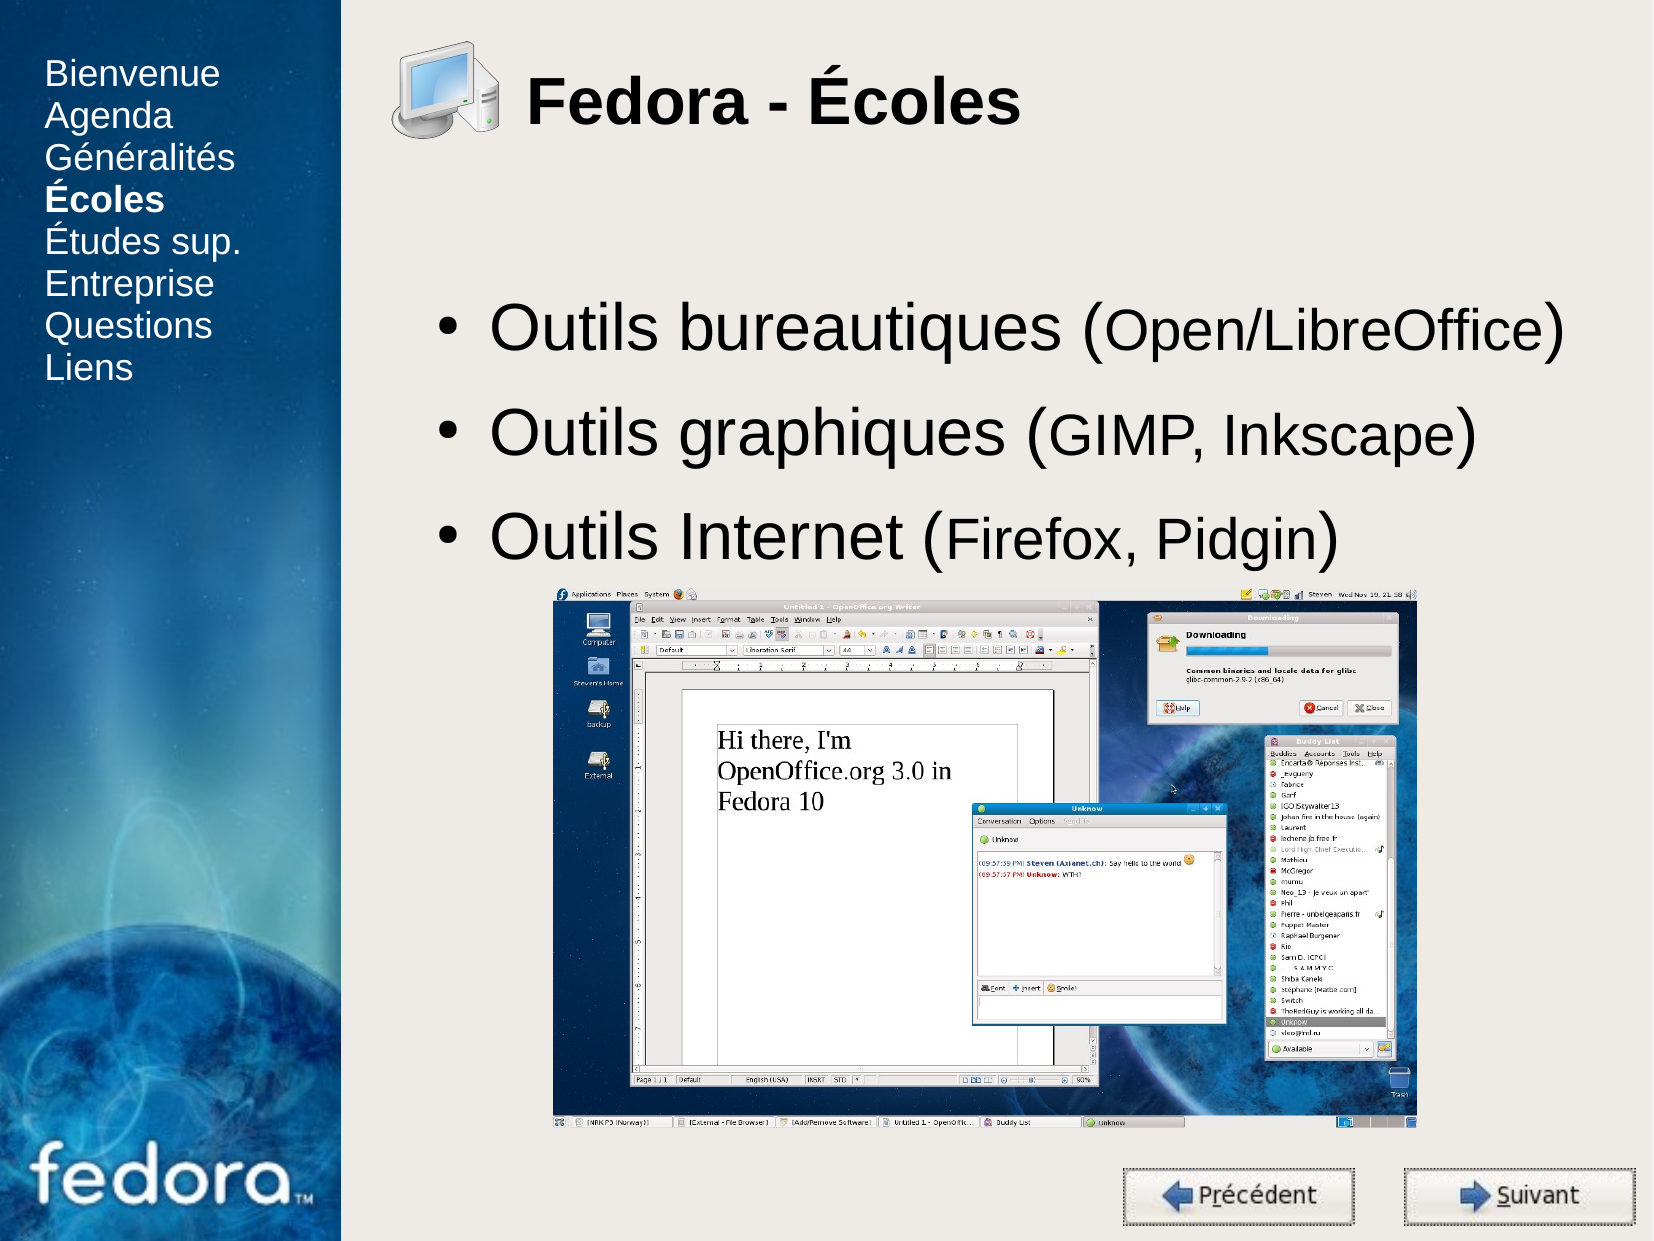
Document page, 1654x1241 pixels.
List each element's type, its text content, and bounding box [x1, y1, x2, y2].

picture [0, 0, 1654, 1241]
text_box Fedora - Écoles [511, 56, 1316, 147]
list Outils bureautiques (Open/LibreOffice) Outils graphiques (GIMP, Inkscape) Outils Internet (Firefox, Pidgin) [400, 290, 1617, 1094]
title [341, 49, 1571, 257]
text_box Bienvenue Agenda Généralités Écoles Études sup. Entreprise Questions Liens [29, 45, 327, 397]
